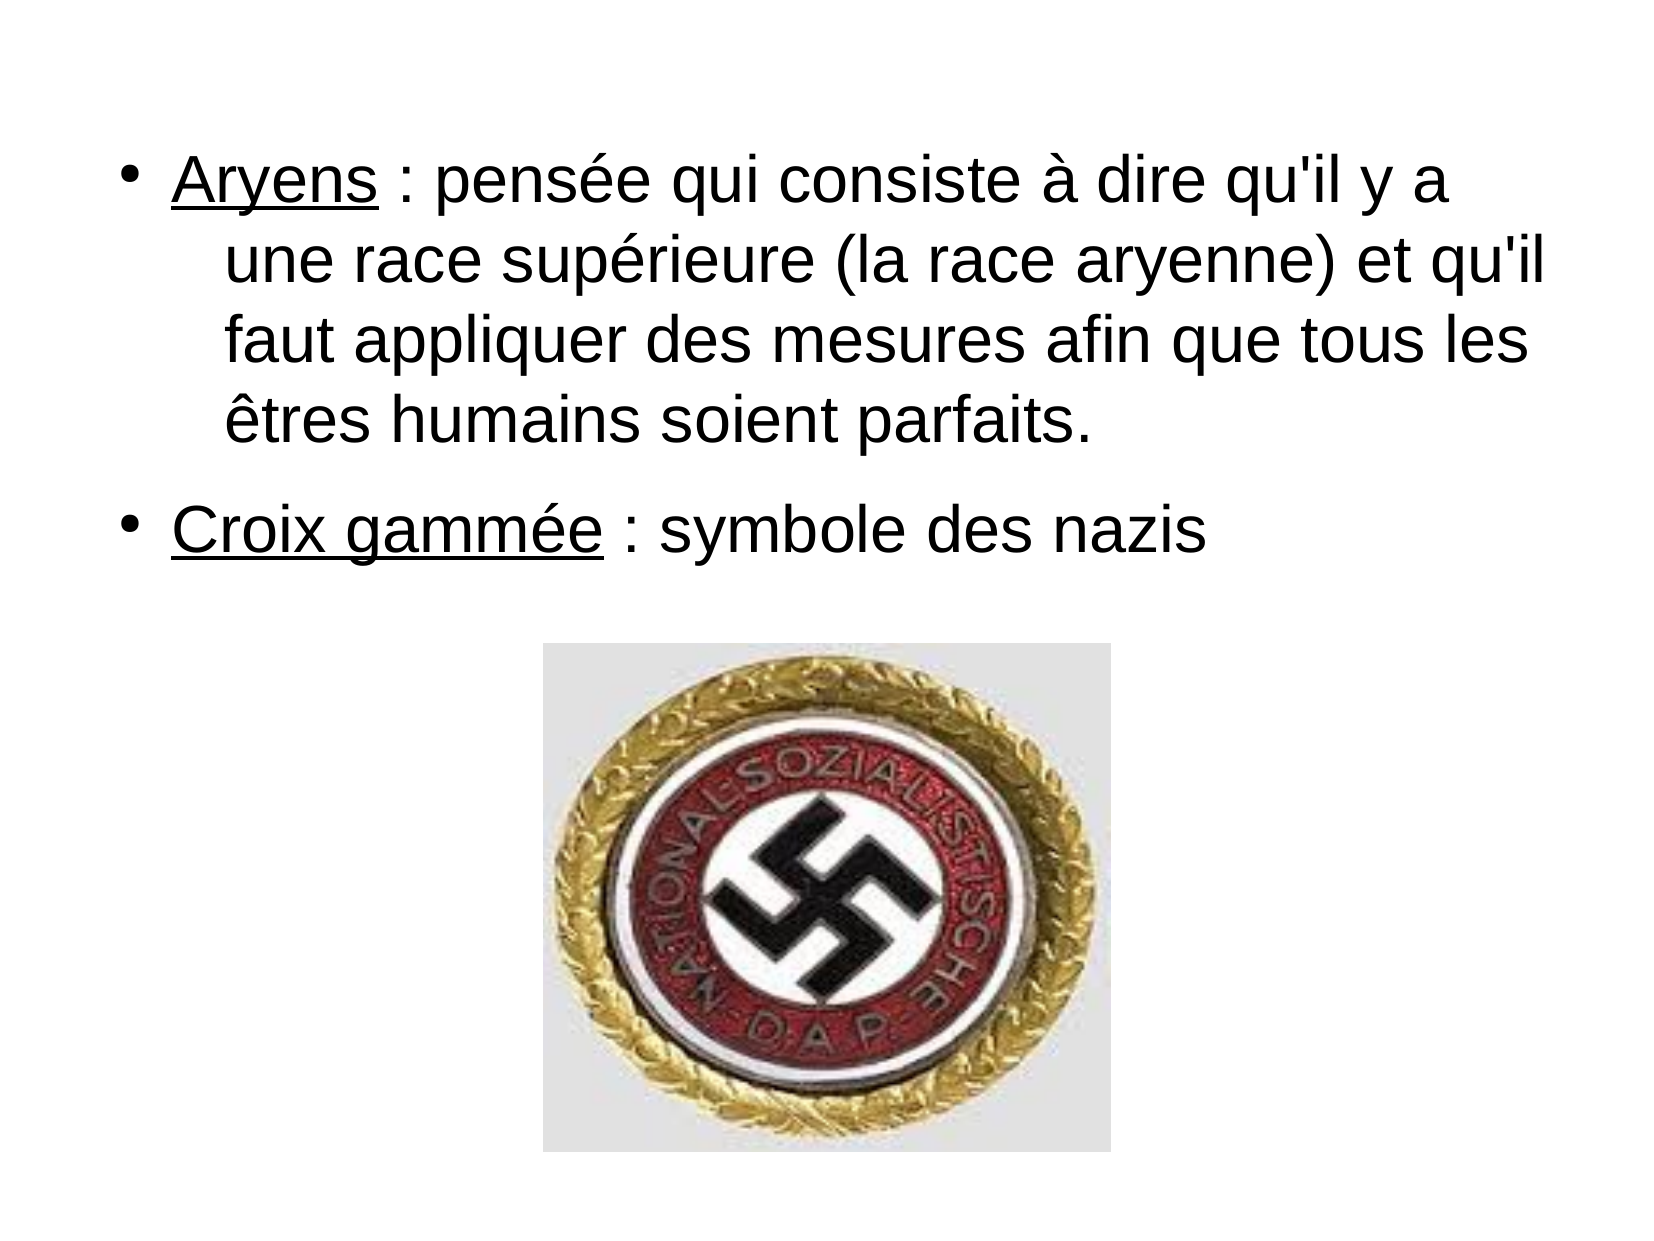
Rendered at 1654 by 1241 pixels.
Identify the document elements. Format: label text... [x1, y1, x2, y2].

list Aryens : pensée qui consiste à dire qu'il y a une race supérieure (la race aryenne) et qu'il faut appliquer des mesures afin que tous les êtres humains soient parfaits. Croix gammée : symbole des nazis [82, 135, 1571, 855]
picture [543, 643, 1111, 1152]
